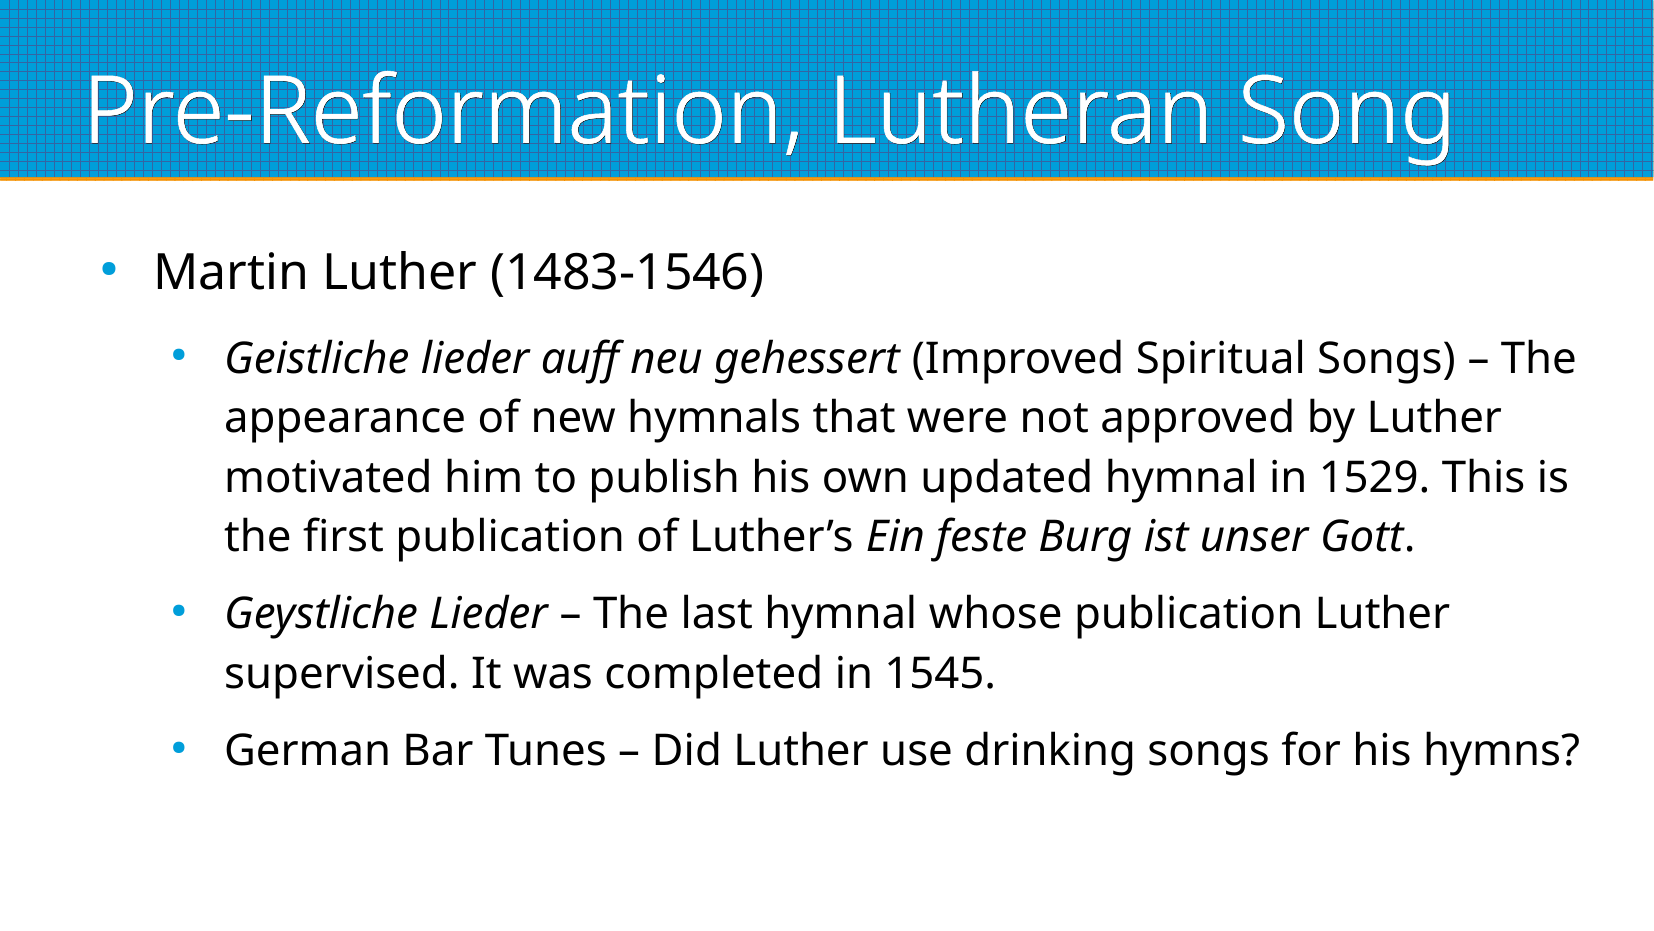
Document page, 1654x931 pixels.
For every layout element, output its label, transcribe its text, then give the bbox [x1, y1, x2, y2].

list Martin Luther (1483-1546) Geistliche lieder auff neu gehessert (Improved Spiritual Songs) – The appearance of new hymnals that were not approved by Luther motivated him to publish his own updated hymnal in 1529. This is the first publication of Luther’s Ein feste Burg ist unser Gott. Geystliche Lieder – The last hymnal whose publication Luther supervised. It was completed in 1545. German Bar Tunes – Did Luther use drinking songs for his hymns? [82, 236, 1613, 863]
title Pre-Reformation, Lutheran Song [82, 14, 1571, 171]
